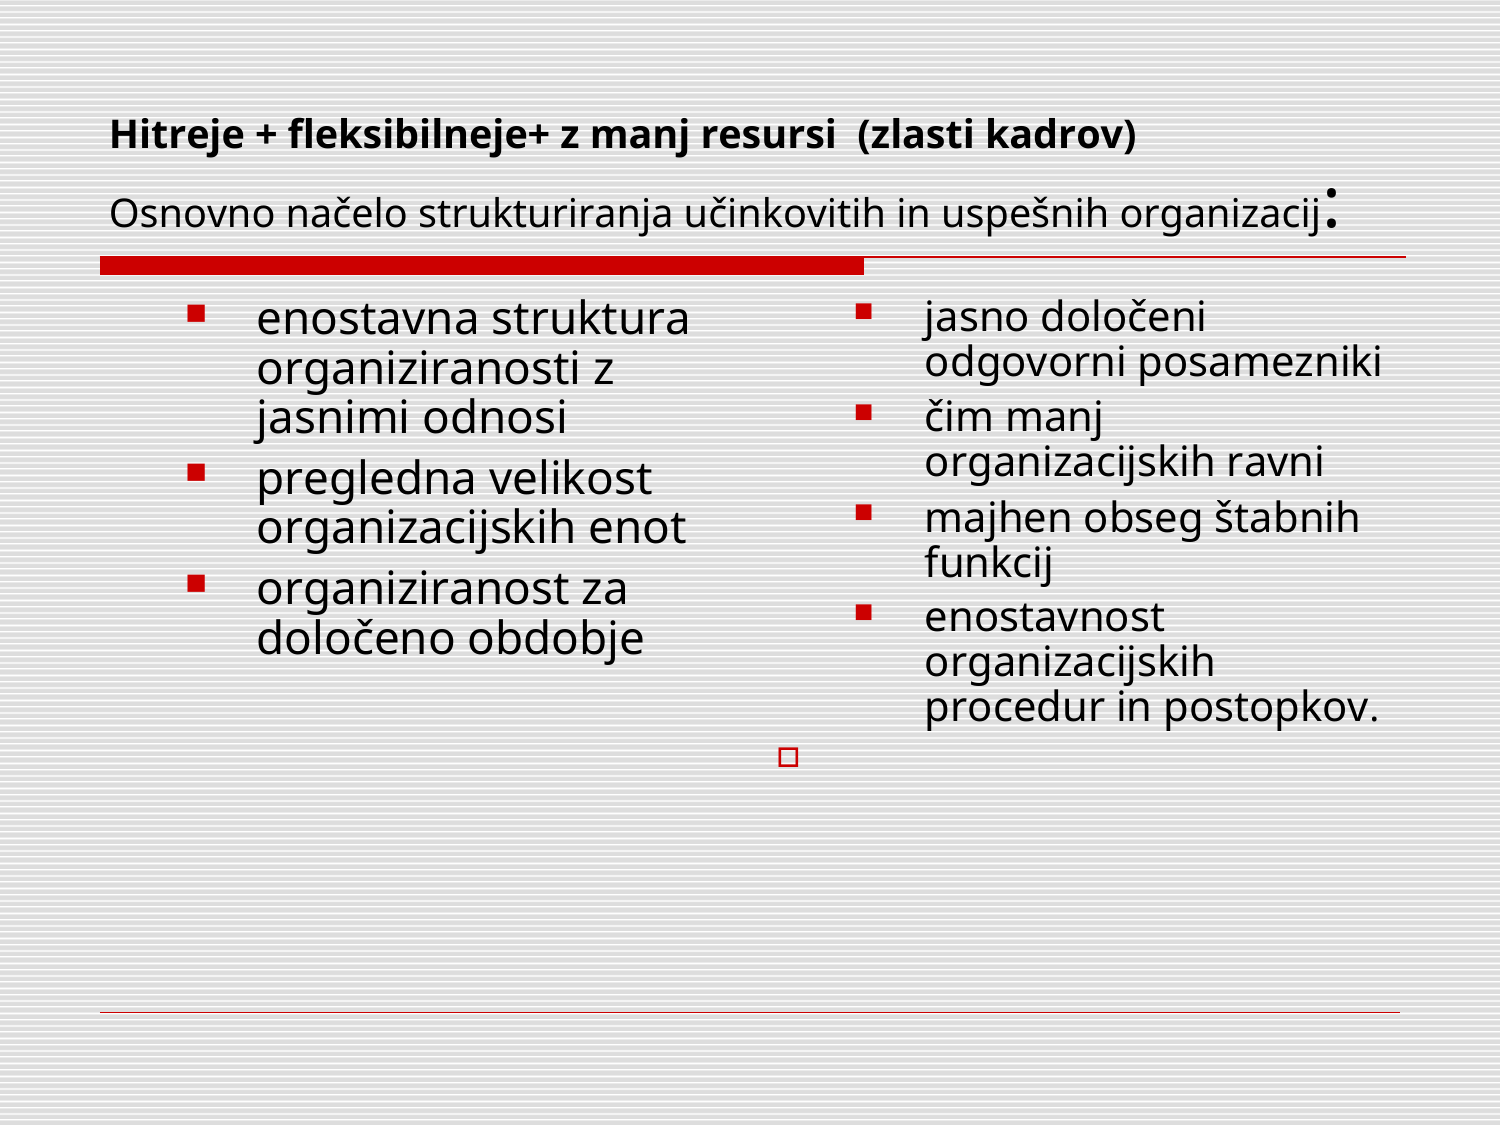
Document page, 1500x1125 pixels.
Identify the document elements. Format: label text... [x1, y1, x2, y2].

picture [0, 0, 1500, 1125]
title Hitreje + fleksibilneje+ z manj resursi (zlasti kadrov) Osnovno načelo strukturiranja učinkovitih in uspešnih organizacij: [94, 49, 1407, 250]
list jasno določeni odgovorni posamezniki čim manj organizacijskih ravni majhen obseg štabnih funkcij enostavnost organizacijskih procedur in postopkov. [761, 287, 1406, 988]
list enostavna struktura organiziranosti z jasnimi odnosi pregledna velikost organizacijskih enot organiziranost za določeno obdobje [92, 287, 738, 988]
